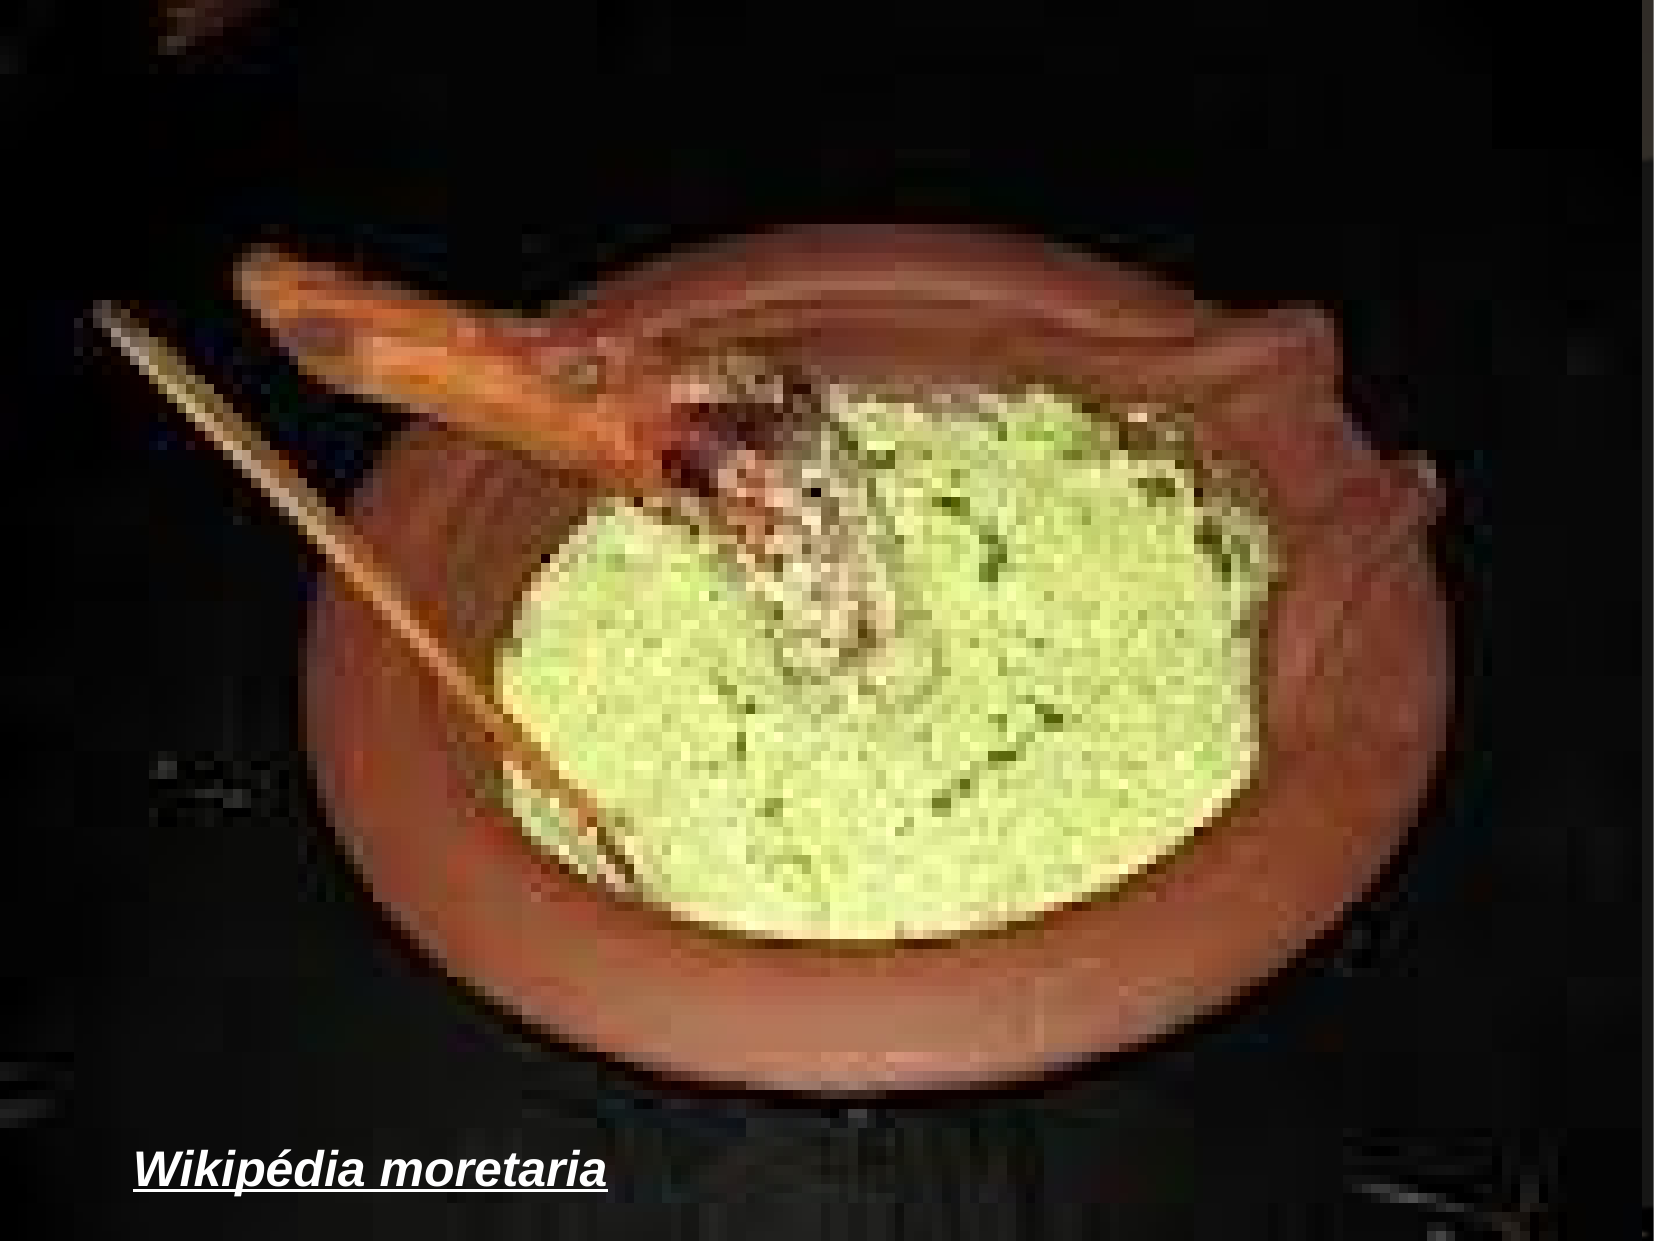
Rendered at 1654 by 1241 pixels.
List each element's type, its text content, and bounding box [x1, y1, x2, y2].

picture [0, 0, 1654, 1241]
text_box Wikipédia moretaria [118, 1133, 623, 1206]
